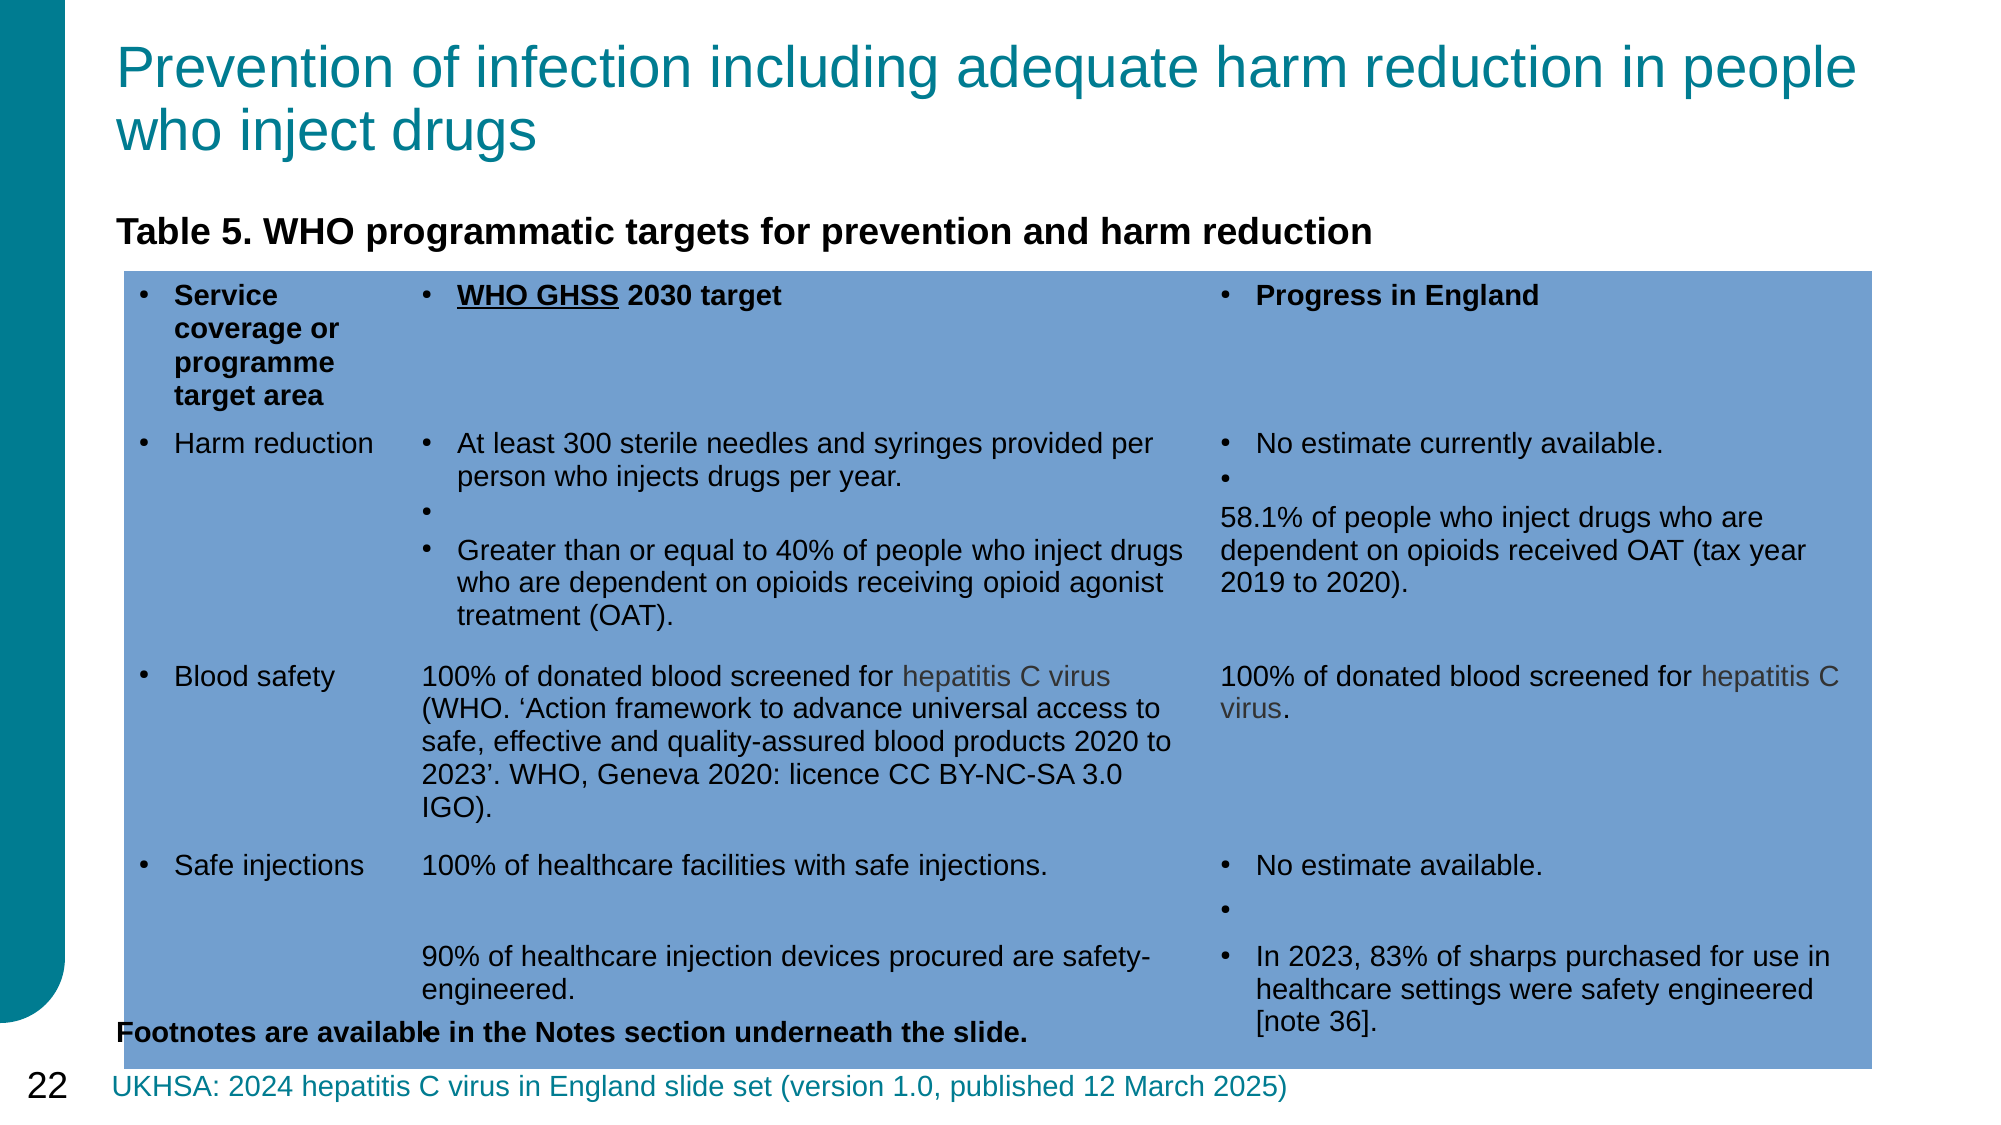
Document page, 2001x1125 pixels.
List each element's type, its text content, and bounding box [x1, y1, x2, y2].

table_header WHO GHSS 2030 target [407, 271, 1206, 419]
text_box [0, 1053, 97, 1114]
table_cell 100% of donated blood screened for hepatitis C virus (WHO. ‘Action framework to advance universal access to safe, effective and quality-assured blood products 2020 to 2023’. WHO, Geneva 2020: licence CC BY-NC-SA 3.0 IGO). [407, 652, 1206, 842]
table_cell 100% of donated blood screened for hepatitis C virus. [1206, 652, 1872, 842]
text_box Table 5. WHO programmatic targets for prevention and harm reduction [101, 215, 1903, 262]
table_cell Harm reduction [124, 419, 407, 652]
title Prevention of infection including adequate harm reduction in people who inject drugs [101, 29, 1926, 112]
table_header Service coverage or programme target area [124, 271, 407, 419]
table_cell No estimate available. In 2023, 83% of sharps purchased for use in healthcare settings were safety engineered [note 36]. [1206, 842, 1872, 1069]
table_cell No estimate currently available. 58.1% of people who inject drugs who are dependent on opioids received OAT (tax year 2019 to 2020). [1206, 419, 1872, 652]
text_box UKHSA: 2024 hepatitis C virus in England slide set (version 1.0, published 12 March 2025) [96, 1054, 1739, 1115]
table_cell Safe injections [124, 842, 407, 1006]
text_box Footnotes are available in the Notes section underneath the slide. [101, 1006, 1179, 1054]
table_cell 100% of healthcare facilities with safe injections. 90% of healthcare injection devices procured are safety-engineered. [407, 842, 1206, 1054]
table_cell Blood safety [124, 652, 407, 842]
table_cell At least 300 sterile needles and syringes provided per person who injects drugs per year. Greater than or equal to 40% of people who inject drugs who are dependent on opioids receiving opioid agonist treatment (OAT). [407, 419, 1206, 652]
table_header Progress in England [1206, 271, 1872, 419]
